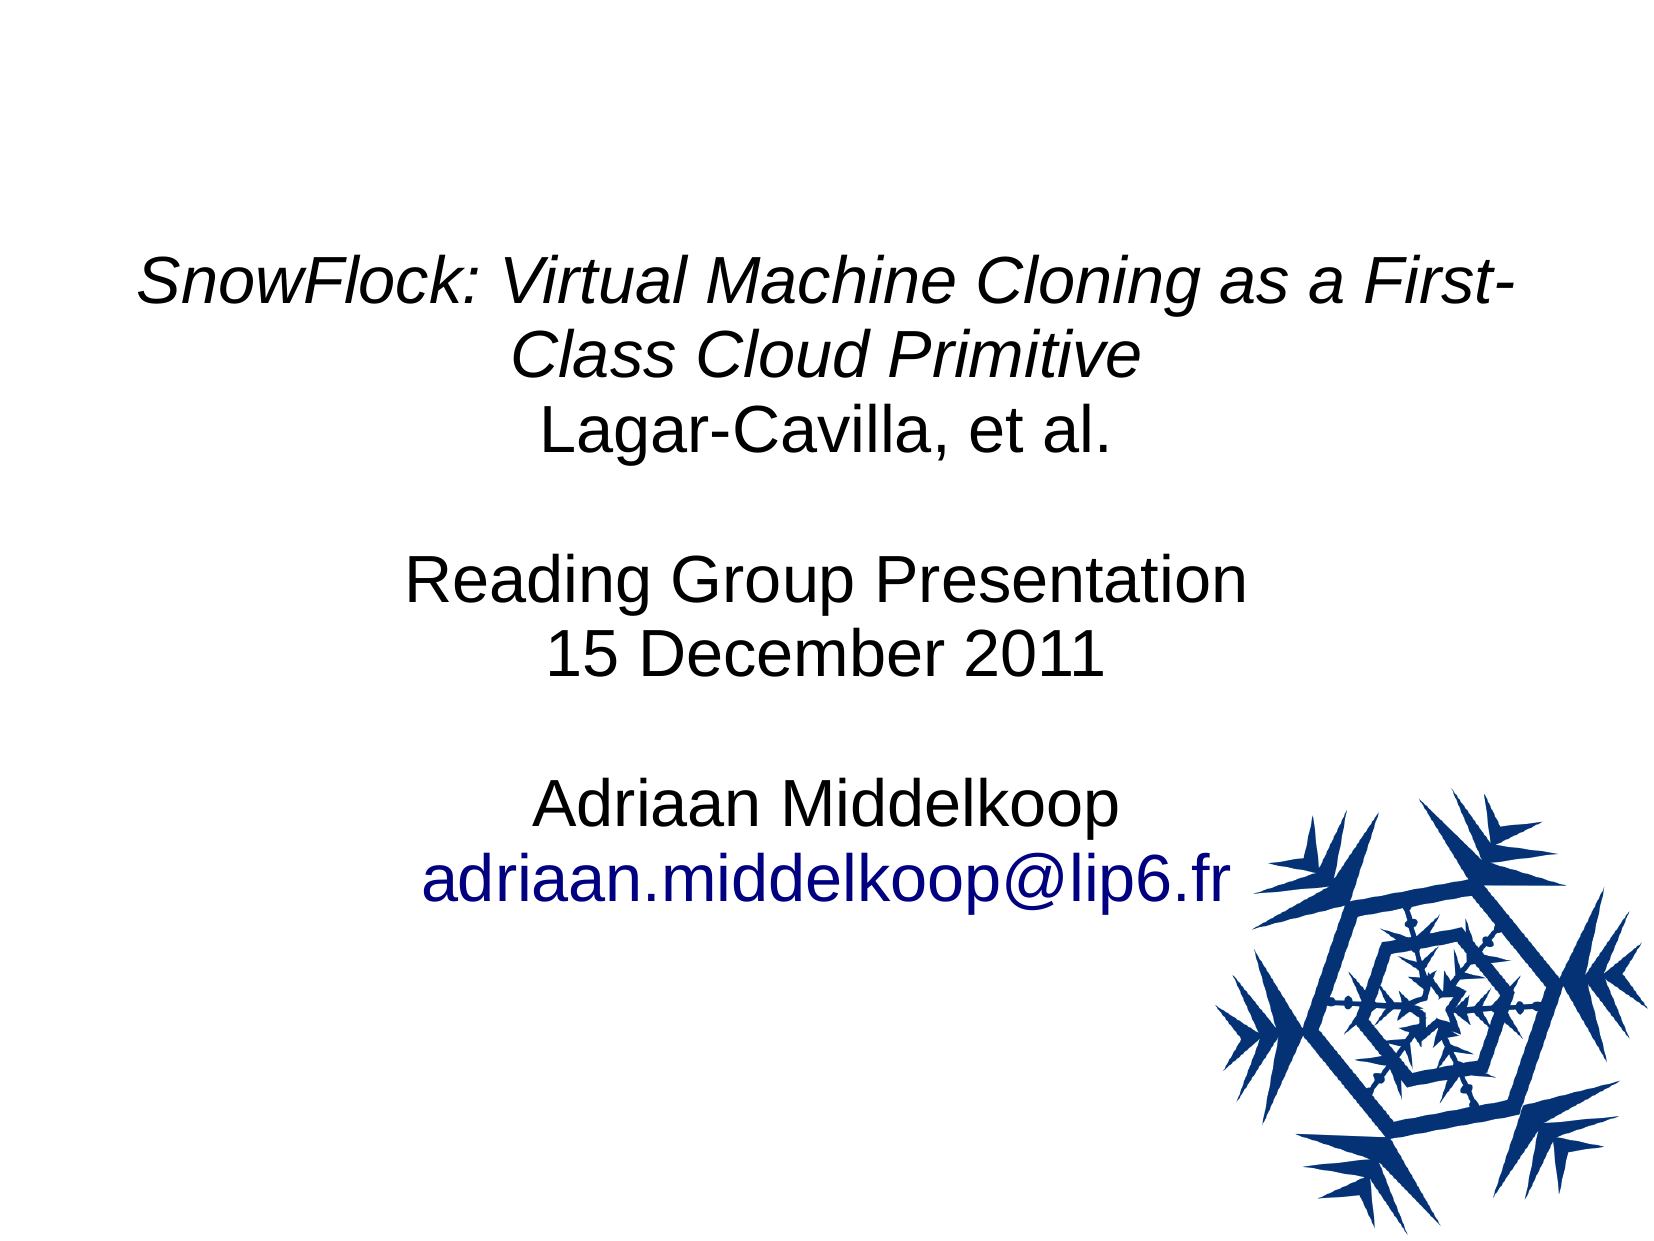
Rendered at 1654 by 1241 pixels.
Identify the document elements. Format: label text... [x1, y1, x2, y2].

subtitle SnowFlock: Virtual Machine Cloning as a First-Class Cloud Primitive Lagar-Cavilla, et al. Reading Group Presentation 15 December 2011 Adriaan Middelkoop adriaan.middelkoop@lip6.fr [82, 49, 1571, 1109]
picture [1214, 787, 1648, 1235]
